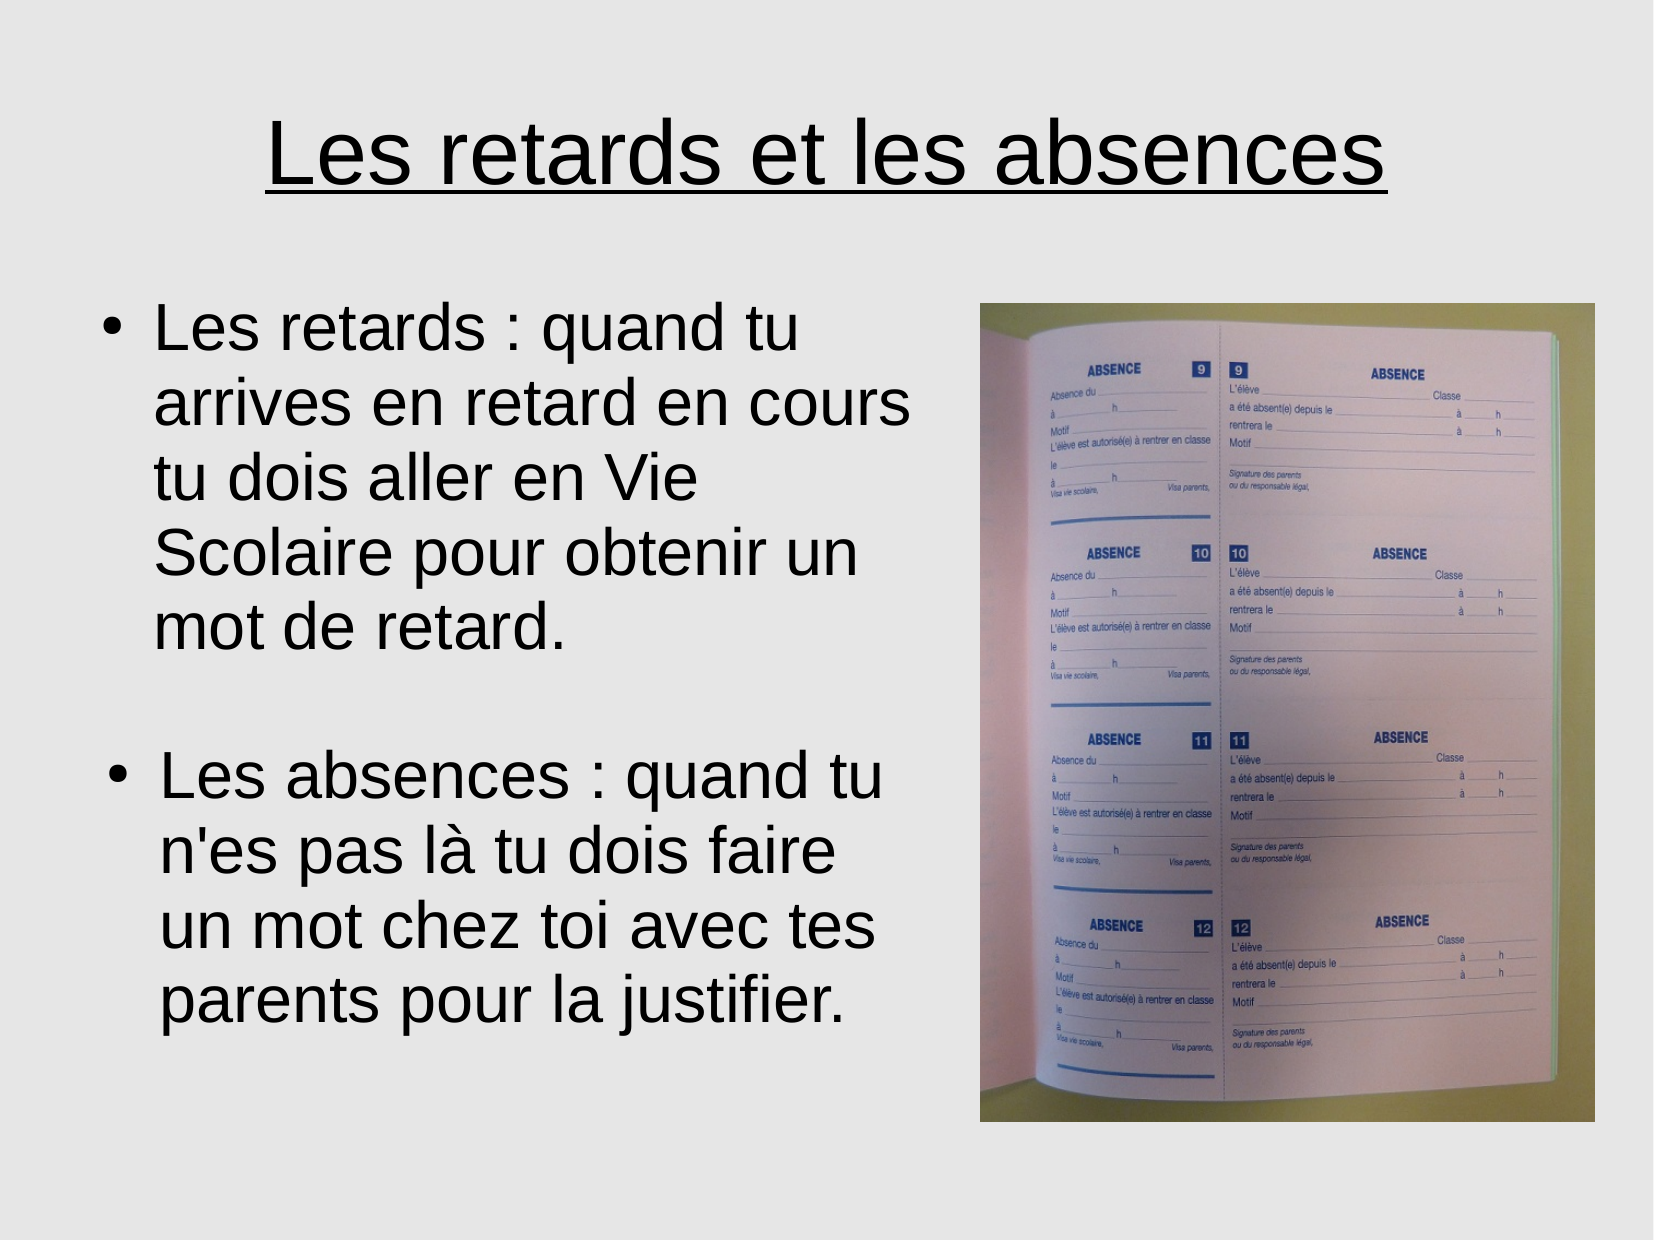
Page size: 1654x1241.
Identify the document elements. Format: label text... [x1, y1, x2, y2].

picture [980, 303, 1595, 1123]
title Les retards et les absences [82, 49, 1571, 257]
list Les absences : quand tu n'es pas là tu dois faire un mot chez toi avec tes parents pour la justifier. [88, 738, 916, 1129]
list Les retards : quand tu arrives en retard en cours tu dois aller en Vie Scolaire pour obtenir un mot de retard. [82, 290, 945, 681]
